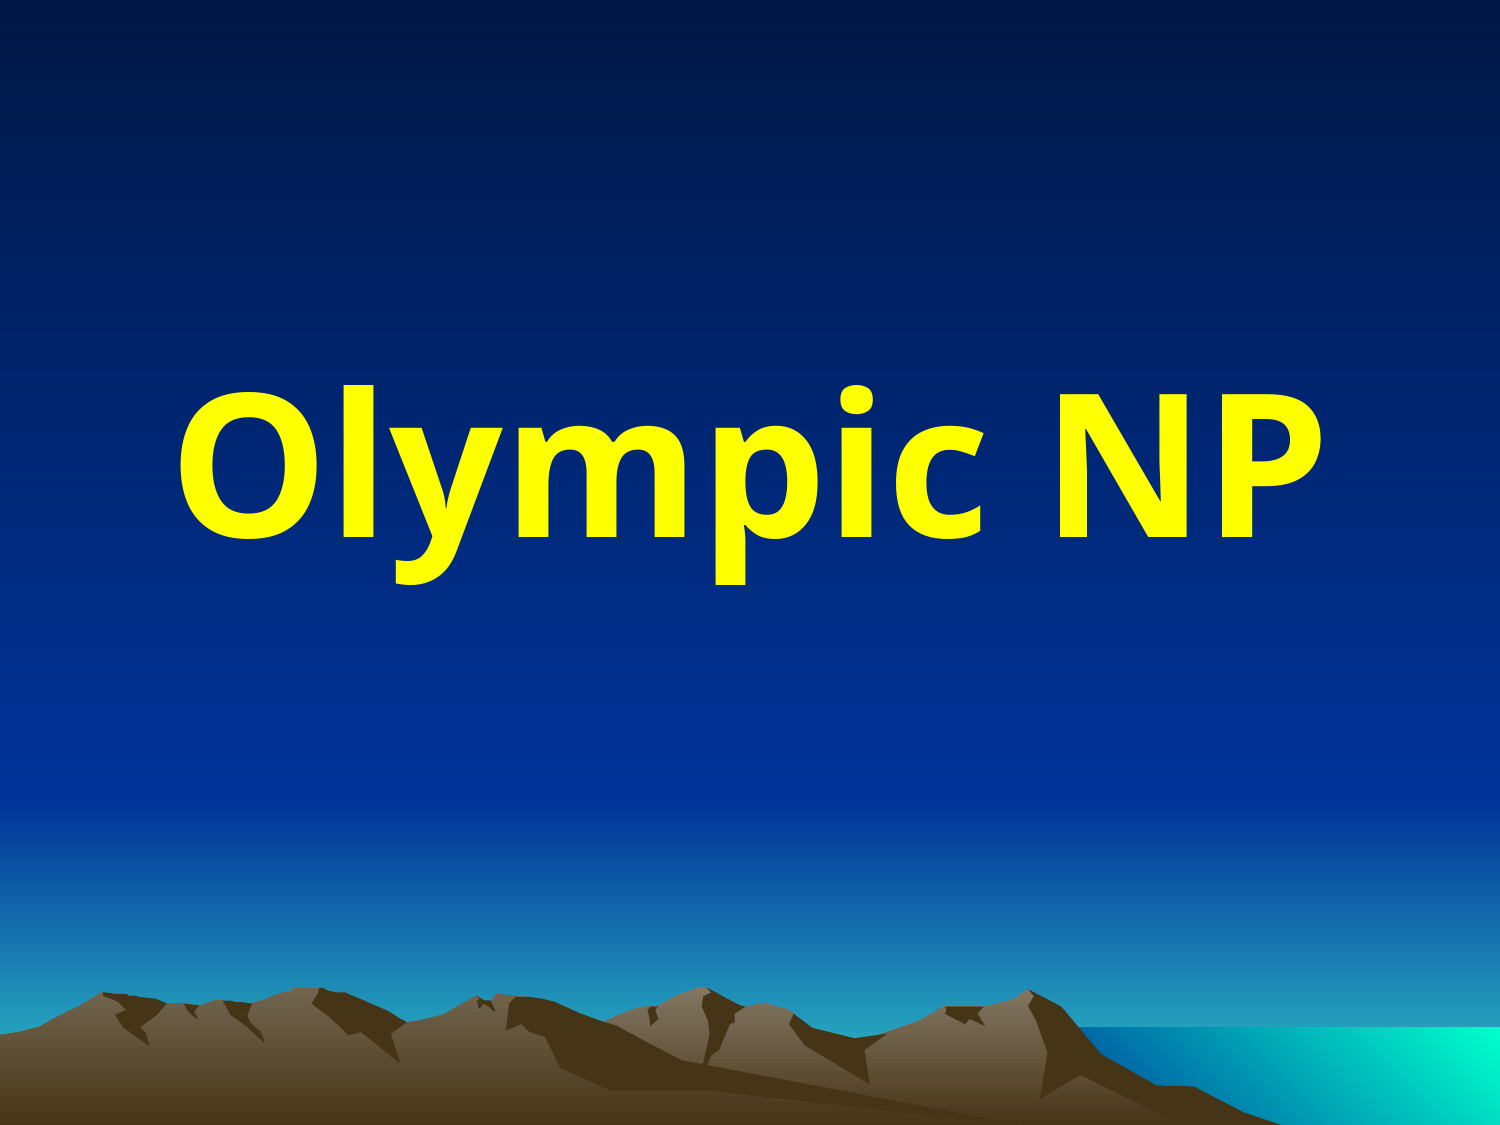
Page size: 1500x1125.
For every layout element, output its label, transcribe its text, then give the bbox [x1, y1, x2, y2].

text_box Olympic NP [53, 330, 1447, 796]
